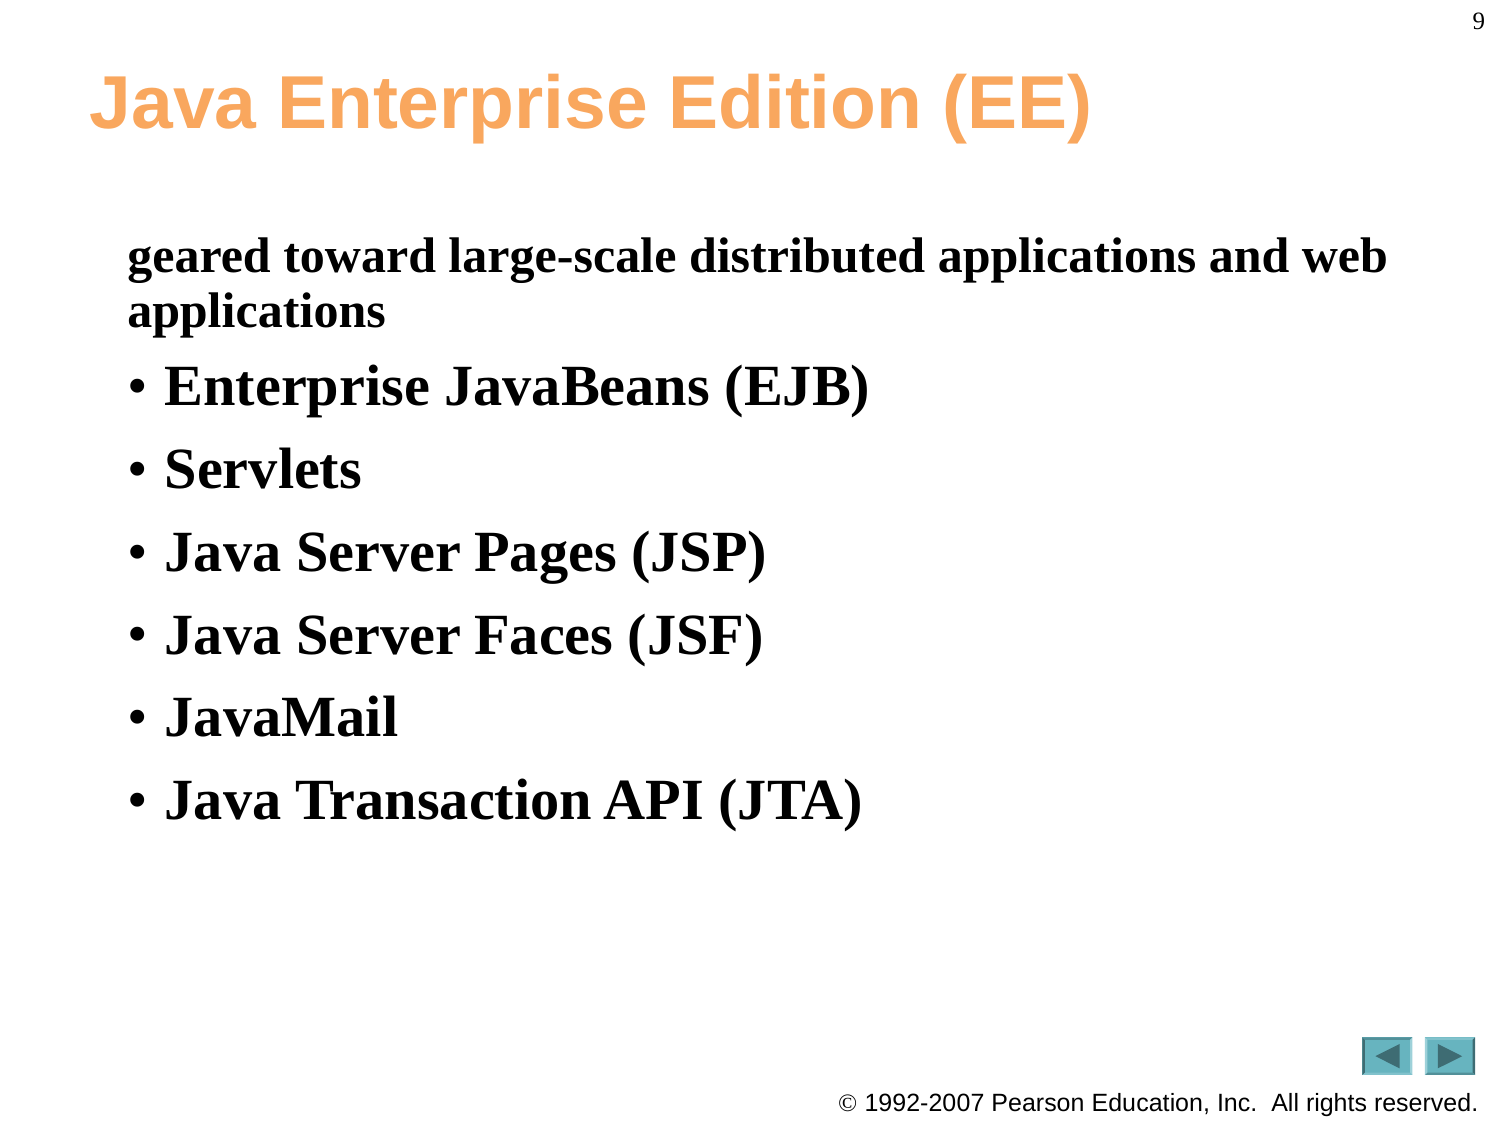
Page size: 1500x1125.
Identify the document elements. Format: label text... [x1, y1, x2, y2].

list geared toward large-scale distributed applications and web applications Enterprise JavaBeans (EJB) Servlets Java Server Pages (JSP) Java Server Faces (JSF) JavaMail Java Transaction API (JTA) [112, 220, 1425, 964]
title Java Enterprise Edition (EE) [75, 16, 1426, 197]
